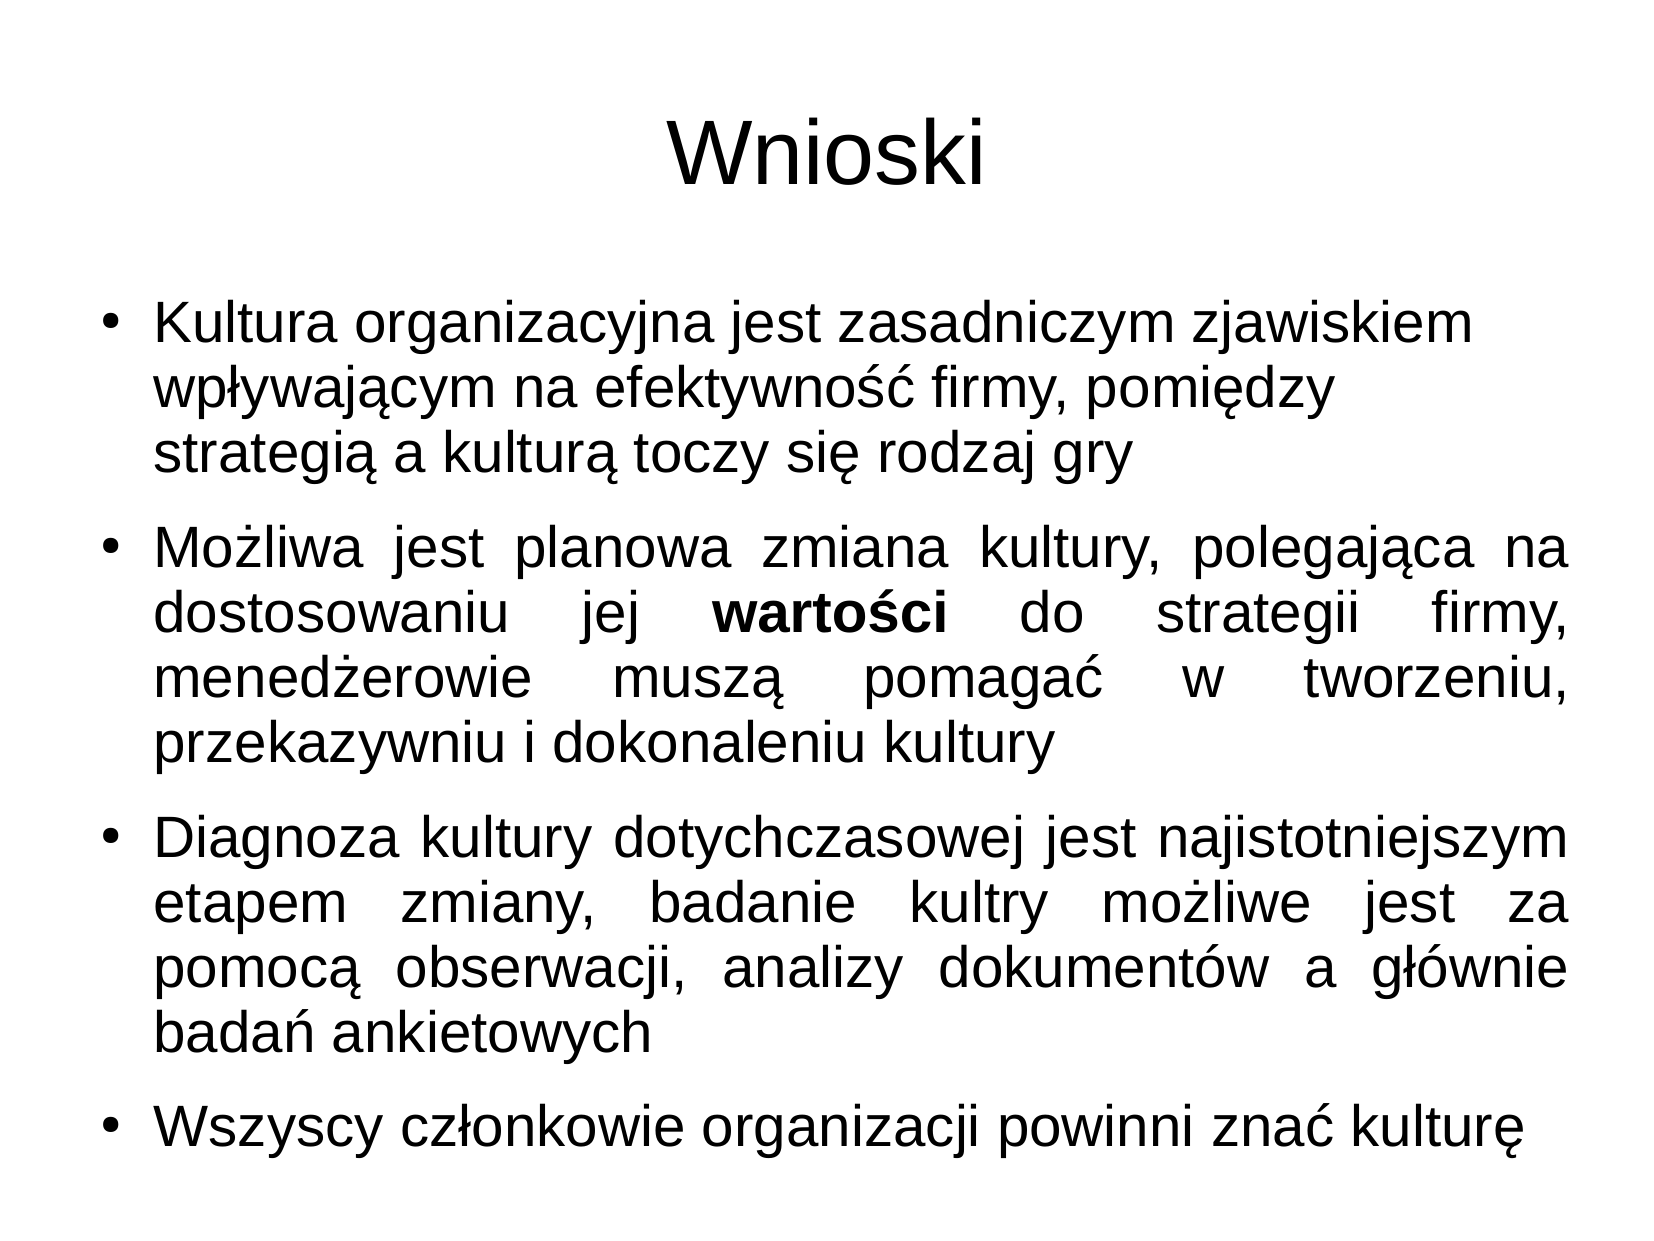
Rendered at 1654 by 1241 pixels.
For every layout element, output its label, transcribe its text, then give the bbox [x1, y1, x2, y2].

title Wnioski [82, 49, 1571, 257]
list Kultura organizacyjna jest zasadniczym zjawiskiem wpływającym na efektywność firmy, pomiędzy strategią a kulturą toczy się rodzaj gry Możliwa jest planowa zmiana kultury, polegająca na dostosowaniu jej wartości do strategii firmy, menedżerowie muszą pomagać w tworzeniu, przekazywniu i dokonaleniu kultury Diagnoza kultury dotychczasowej jest najistotniejszym etapem zmiany, badanie kultry możliwe jest za pomocą obserwacji, analizy dokumentów a głównie badań ankietowych Wszyscy członkowie organizacji powinni znać kulturę [82, 290, 1571, 1202]
